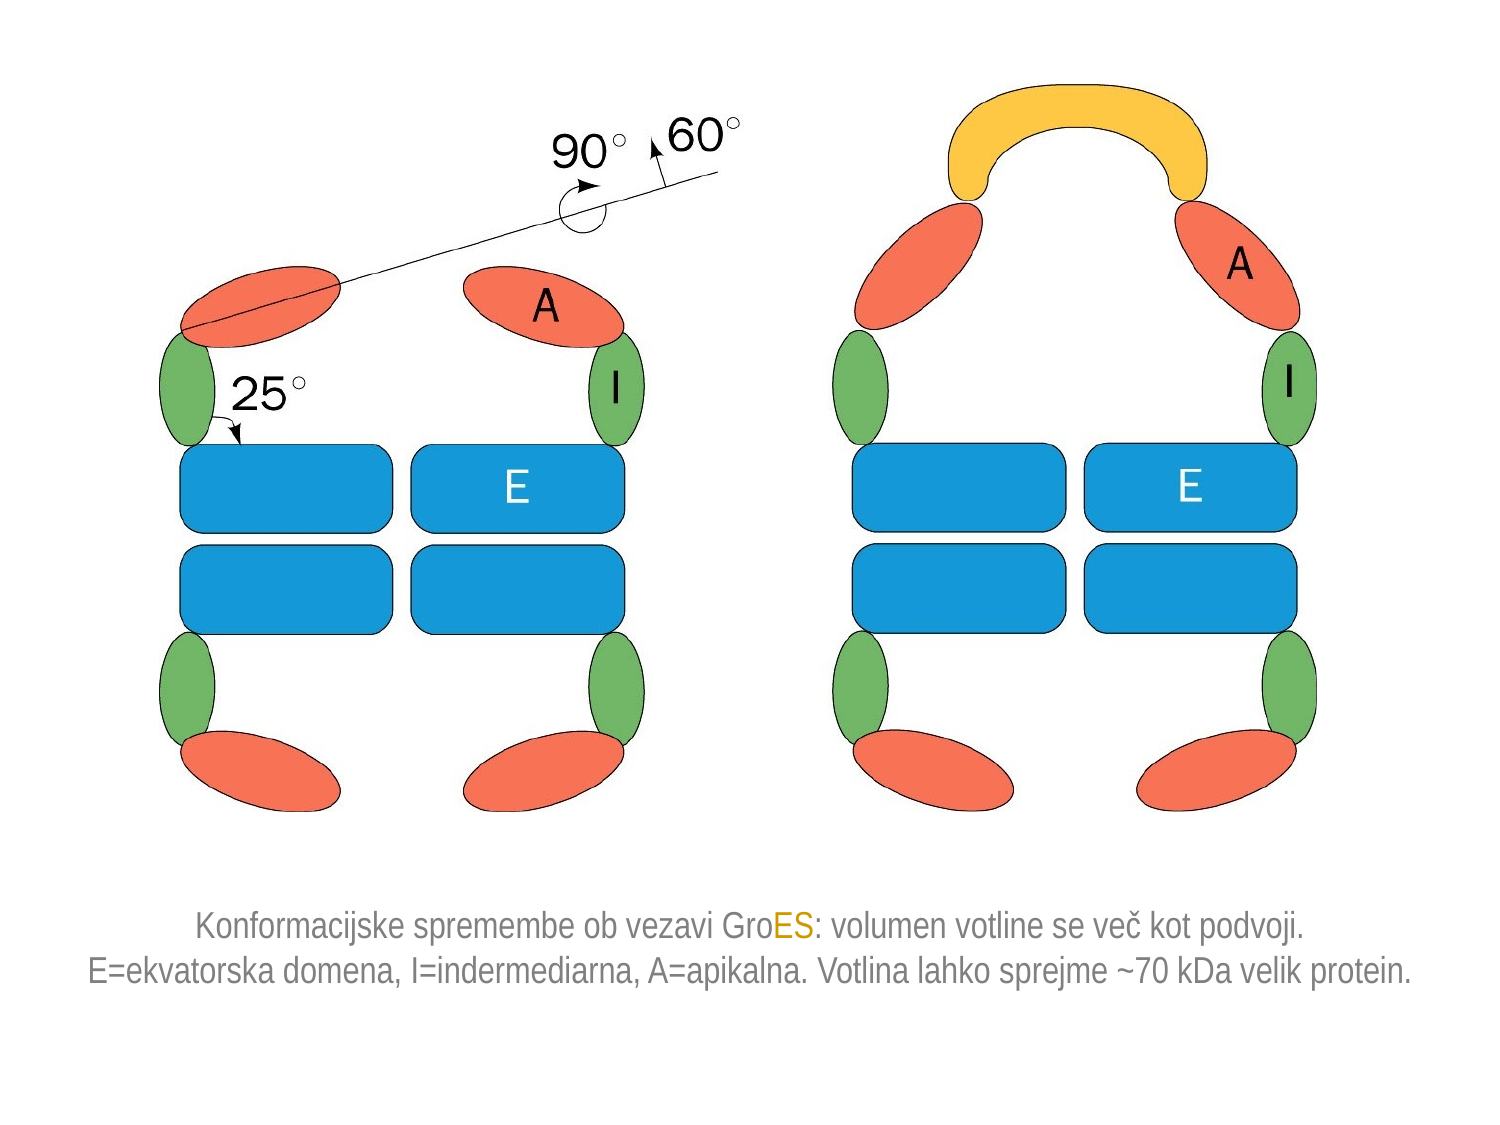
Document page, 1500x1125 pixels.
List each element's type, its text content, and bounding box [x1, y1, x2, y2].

picture [159, 78, 1317, 812]
text_box Konformacijske spremembe ob vezavi GroES: volumen votline se več kot podvoji. E=ekvatorska domena, I=indermediarna, A=apikalna. Votlina lahko sprejme ~70 kDa velik protein. [53, 893, 1447, 998]
